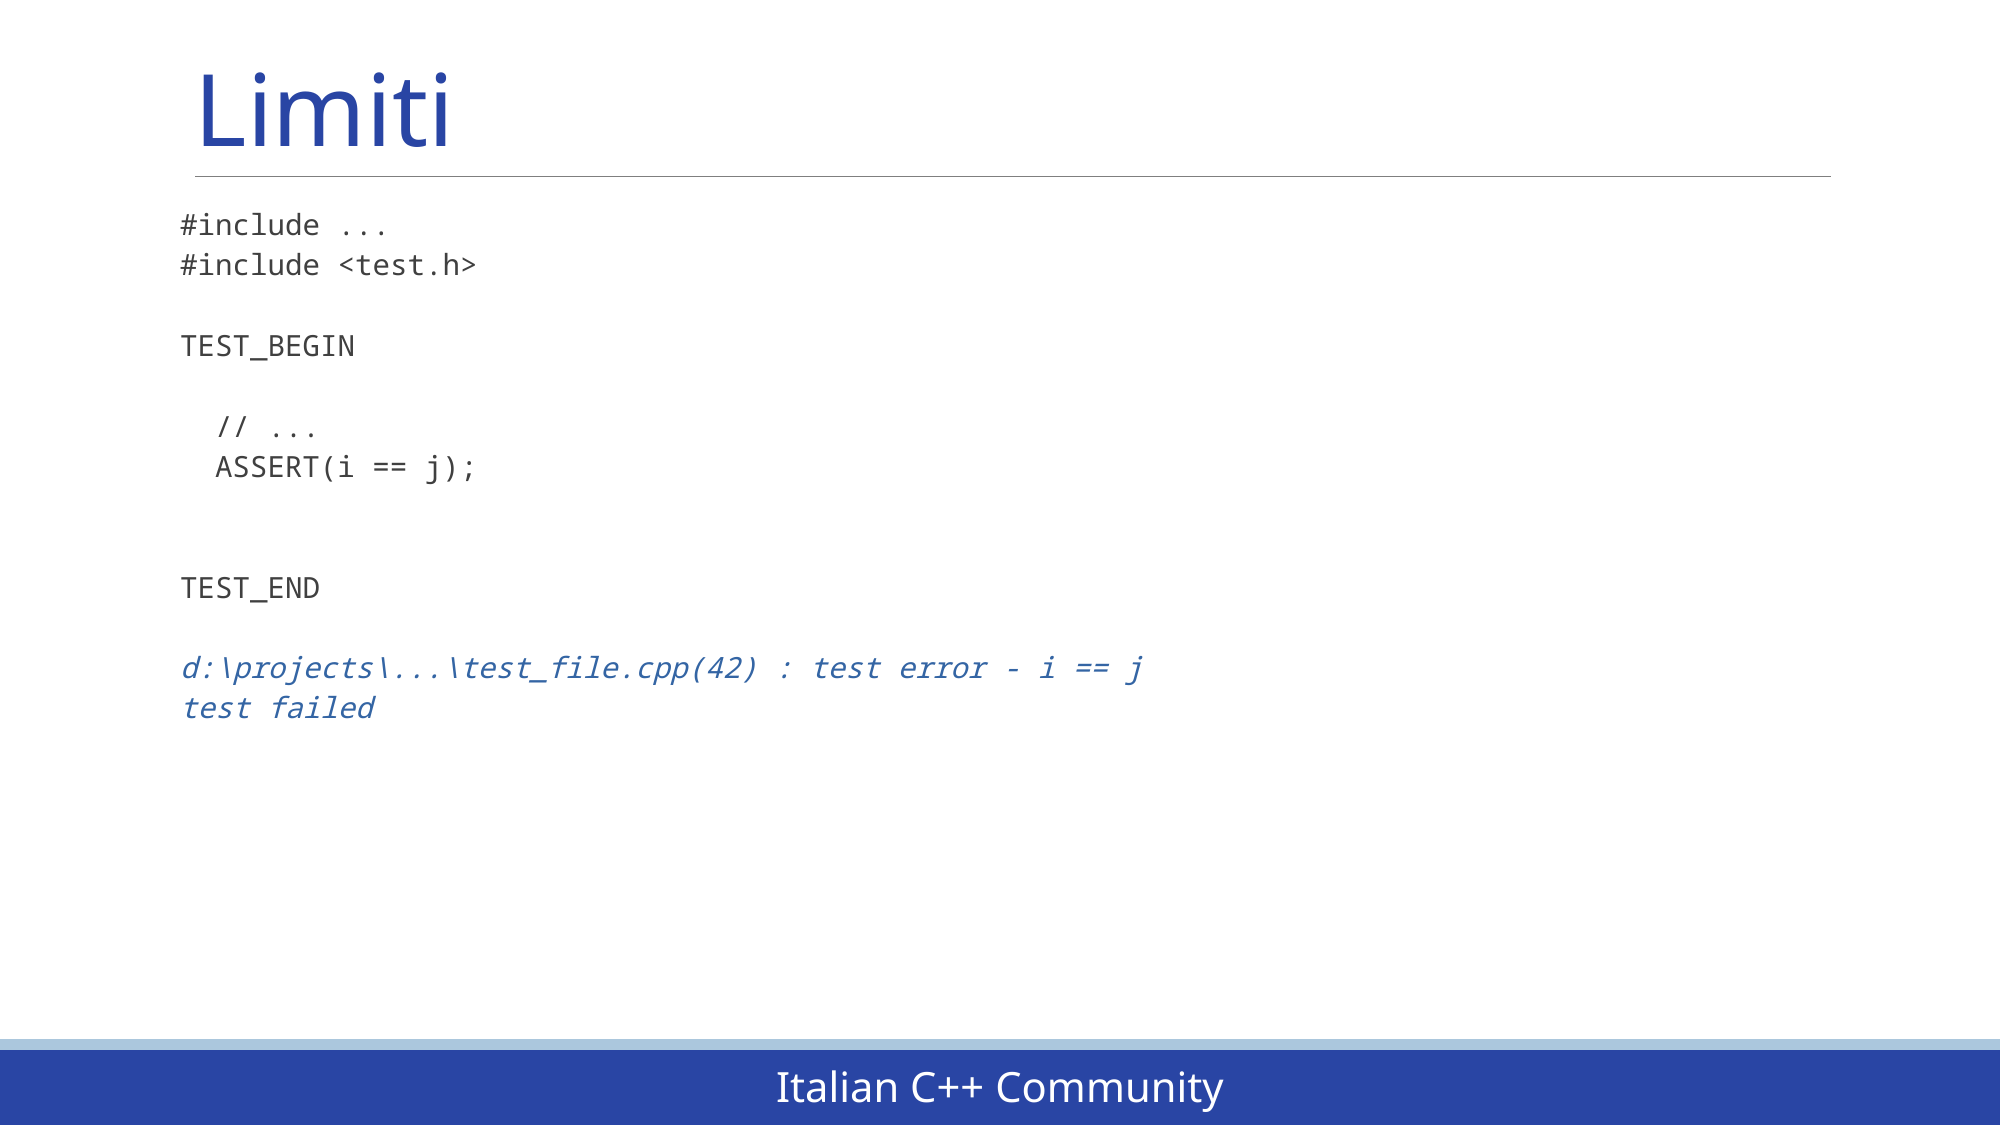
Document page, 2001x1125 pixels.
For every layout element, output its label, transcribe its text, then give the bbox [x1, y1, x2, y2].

list #include ... #include <test.h> TEST_BEGIN // ... ASSERT(i == j); TEST_END d:\projects\...\test_file.cpp(42) : test error - i == j test failed [179, 202, 1830, 1011]
title Limiti [179, 2, 1830, 175]
